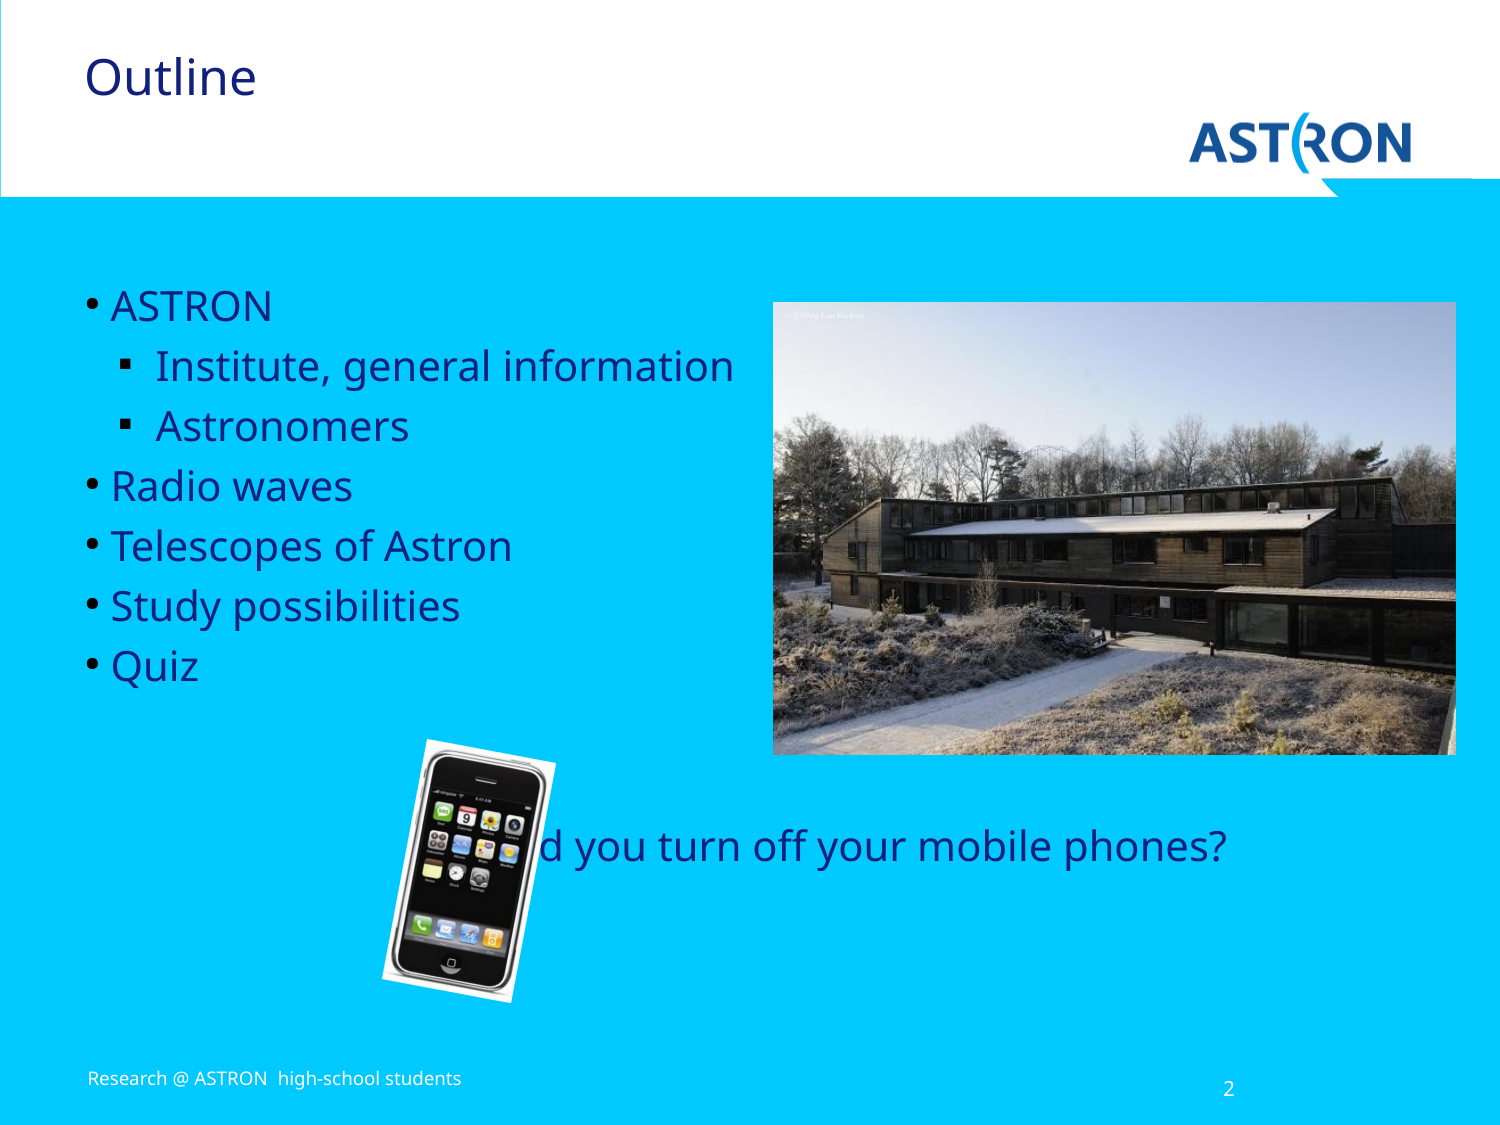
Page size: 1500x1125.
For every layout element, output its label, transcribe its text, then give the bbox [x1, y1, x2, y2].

picture [383, 740, 555, 1002]
text_box Outline [69, 37, 1075, 188]
text_box <number> [1208, 1062, 1409, 1125]
picture [0, 0, 1500, 196]
text_box Research @ ASTRON high-school students [87, 1062, 1055, 1125]
text_box ASTRON Institute, general information Astronomers Radio waves Telescopes of Astron Study possibilities Quiz Could you turn off your mobile phones? [70, 262, 1477, 1032]
